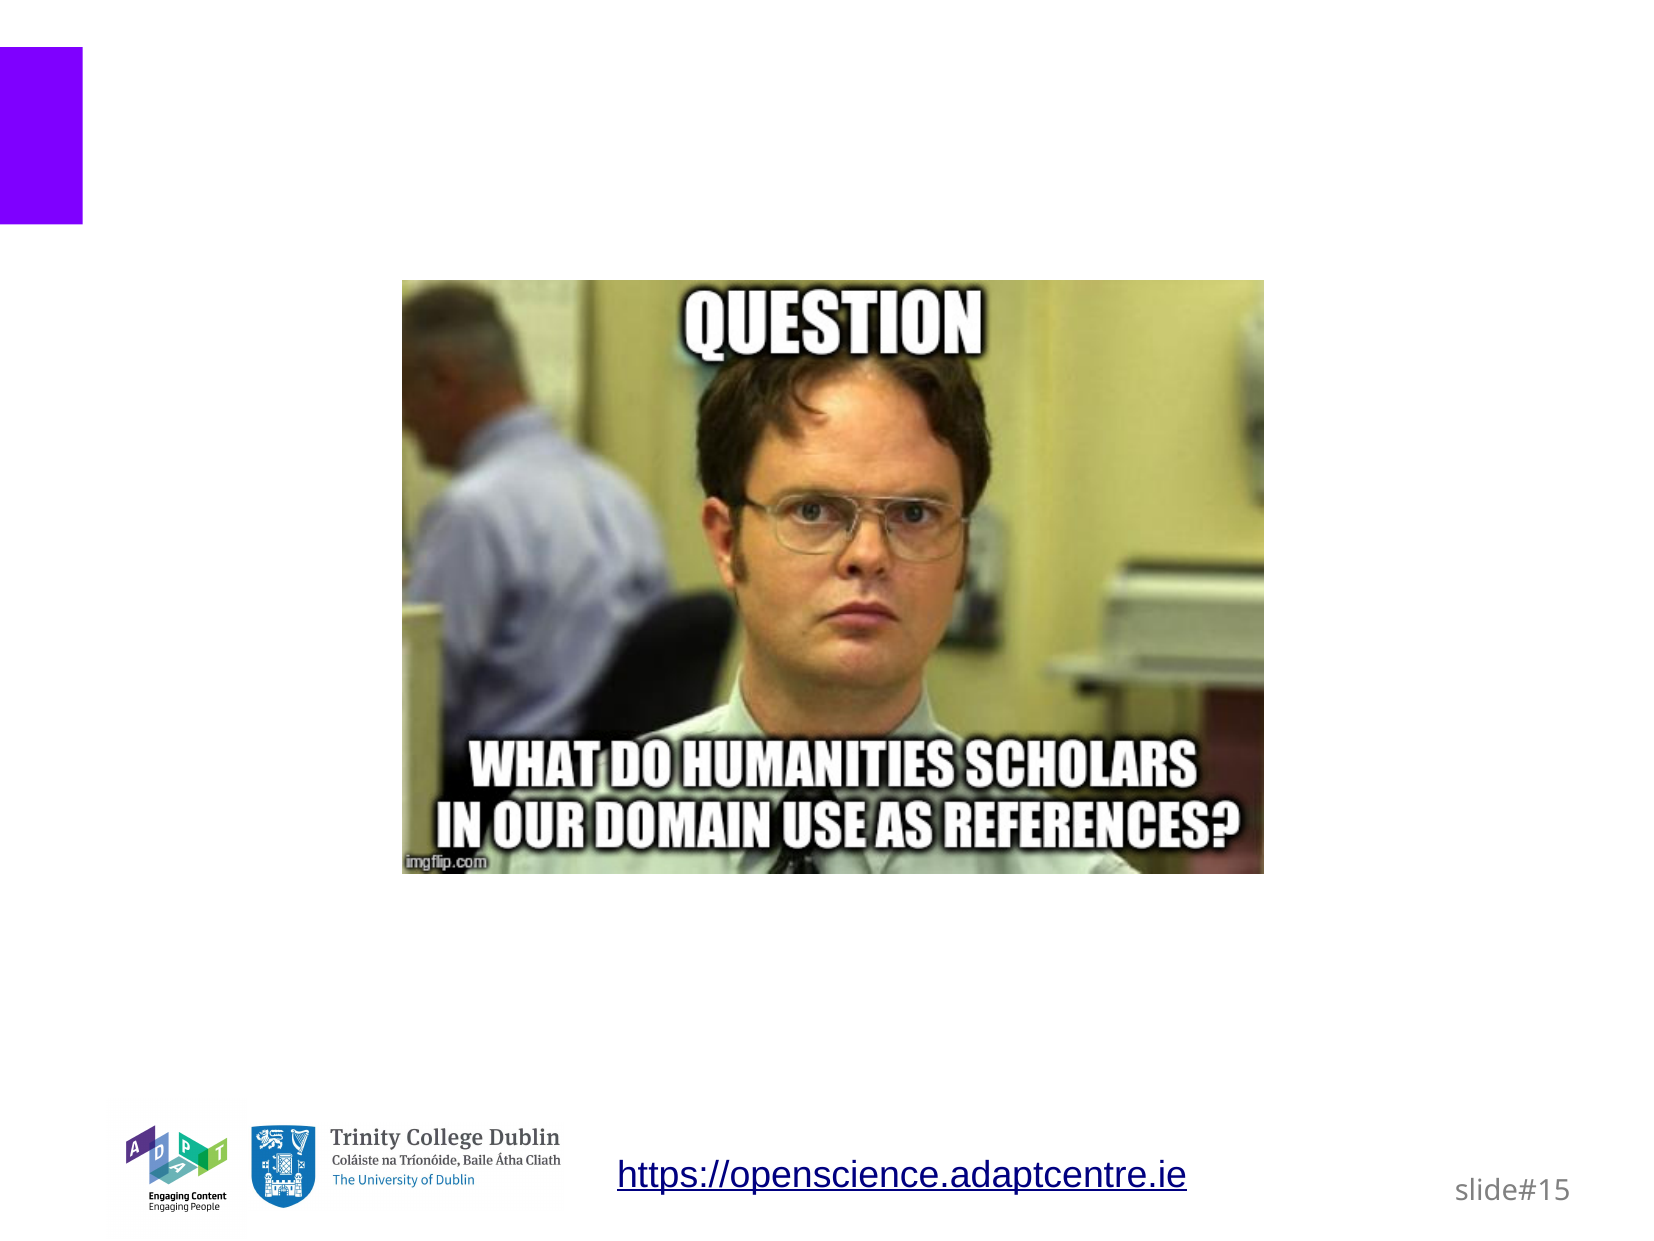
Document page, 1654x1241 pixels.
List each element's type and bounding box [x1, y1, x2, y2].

picture [106, 1098, 247, 1239]
picture [248, 1122, 564, 1211]
picture [402, 280, 1264, 875]
